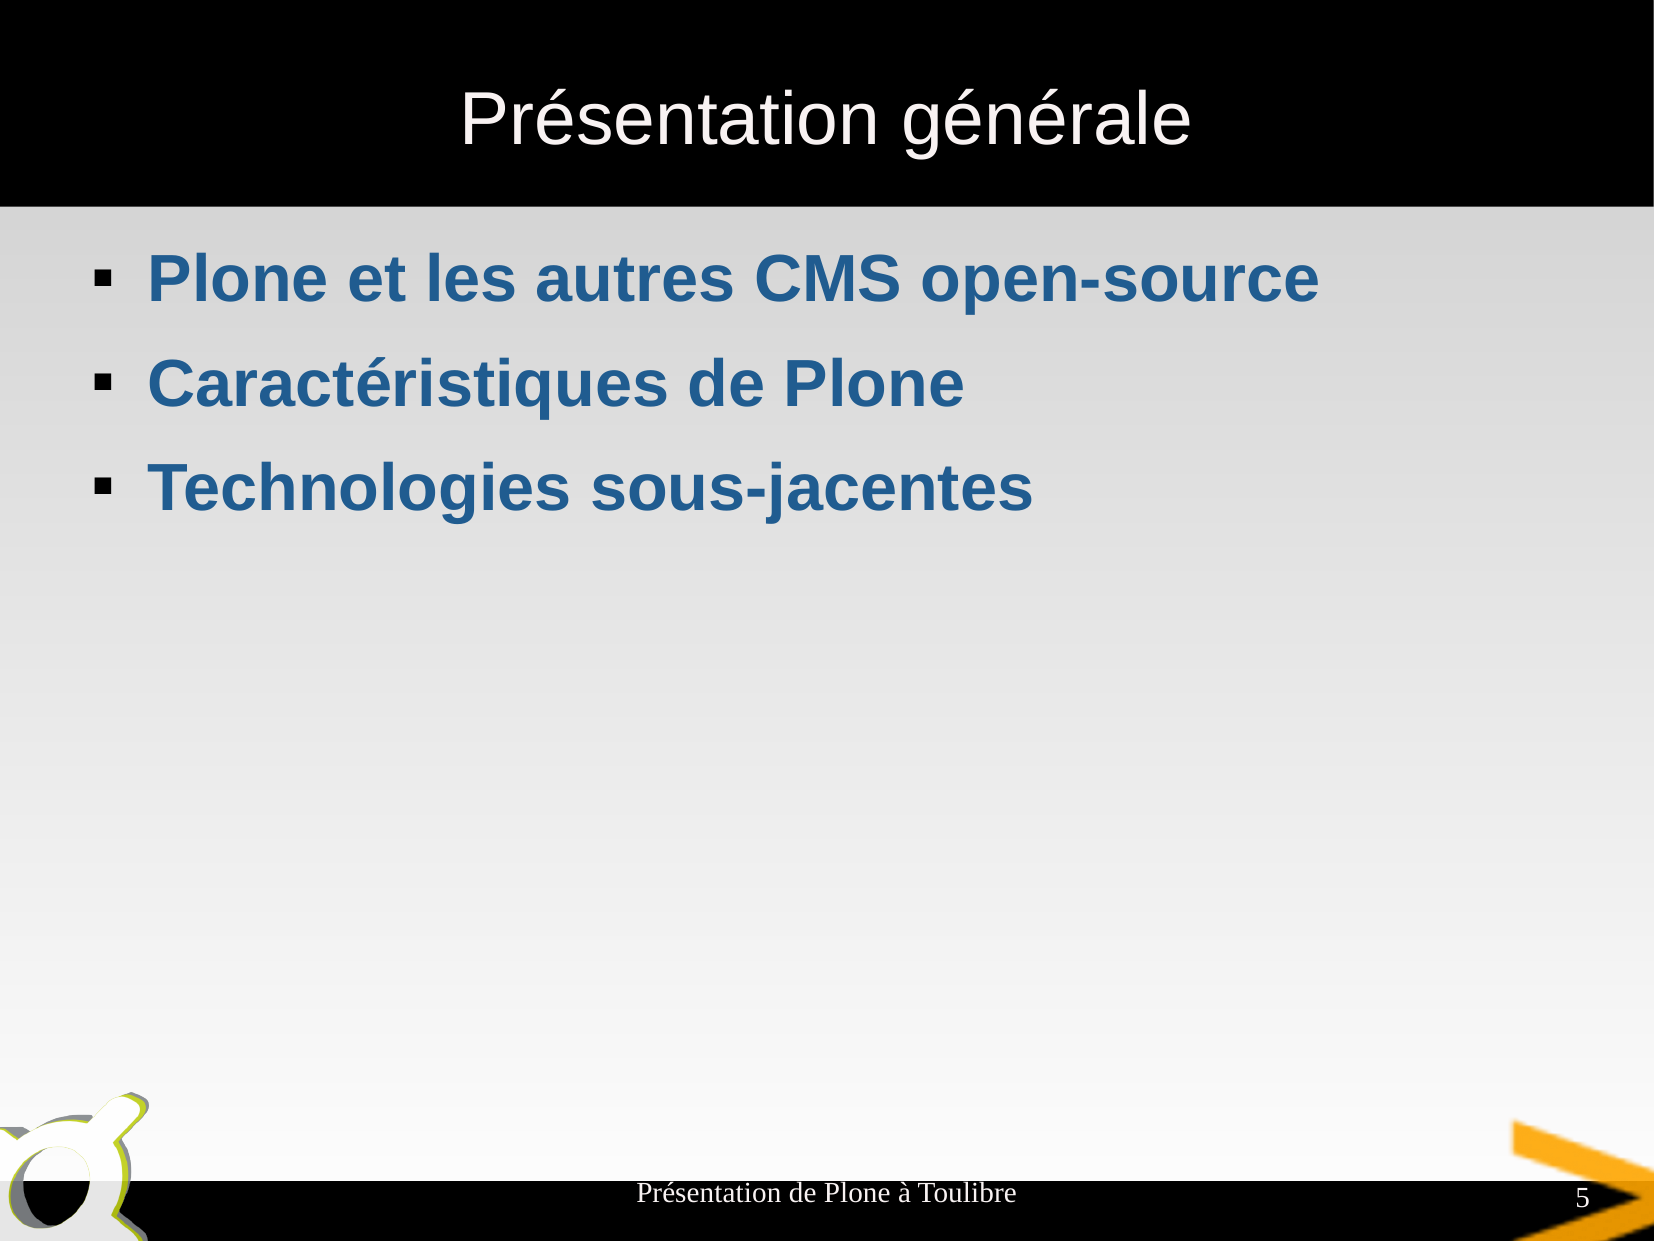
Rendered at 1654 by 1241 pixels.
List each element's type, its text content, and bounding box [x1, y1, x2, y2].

picture [1505, 1181, 1654, 1241]
picture [0, 1181, 149, 1241]
title Présentation générale [177, 29, 1477, 207]
list Plone et les autres CMS open-source Caractéristiques de Plone Technologies sous-jacentes [76, 241, 1565, 1123]
